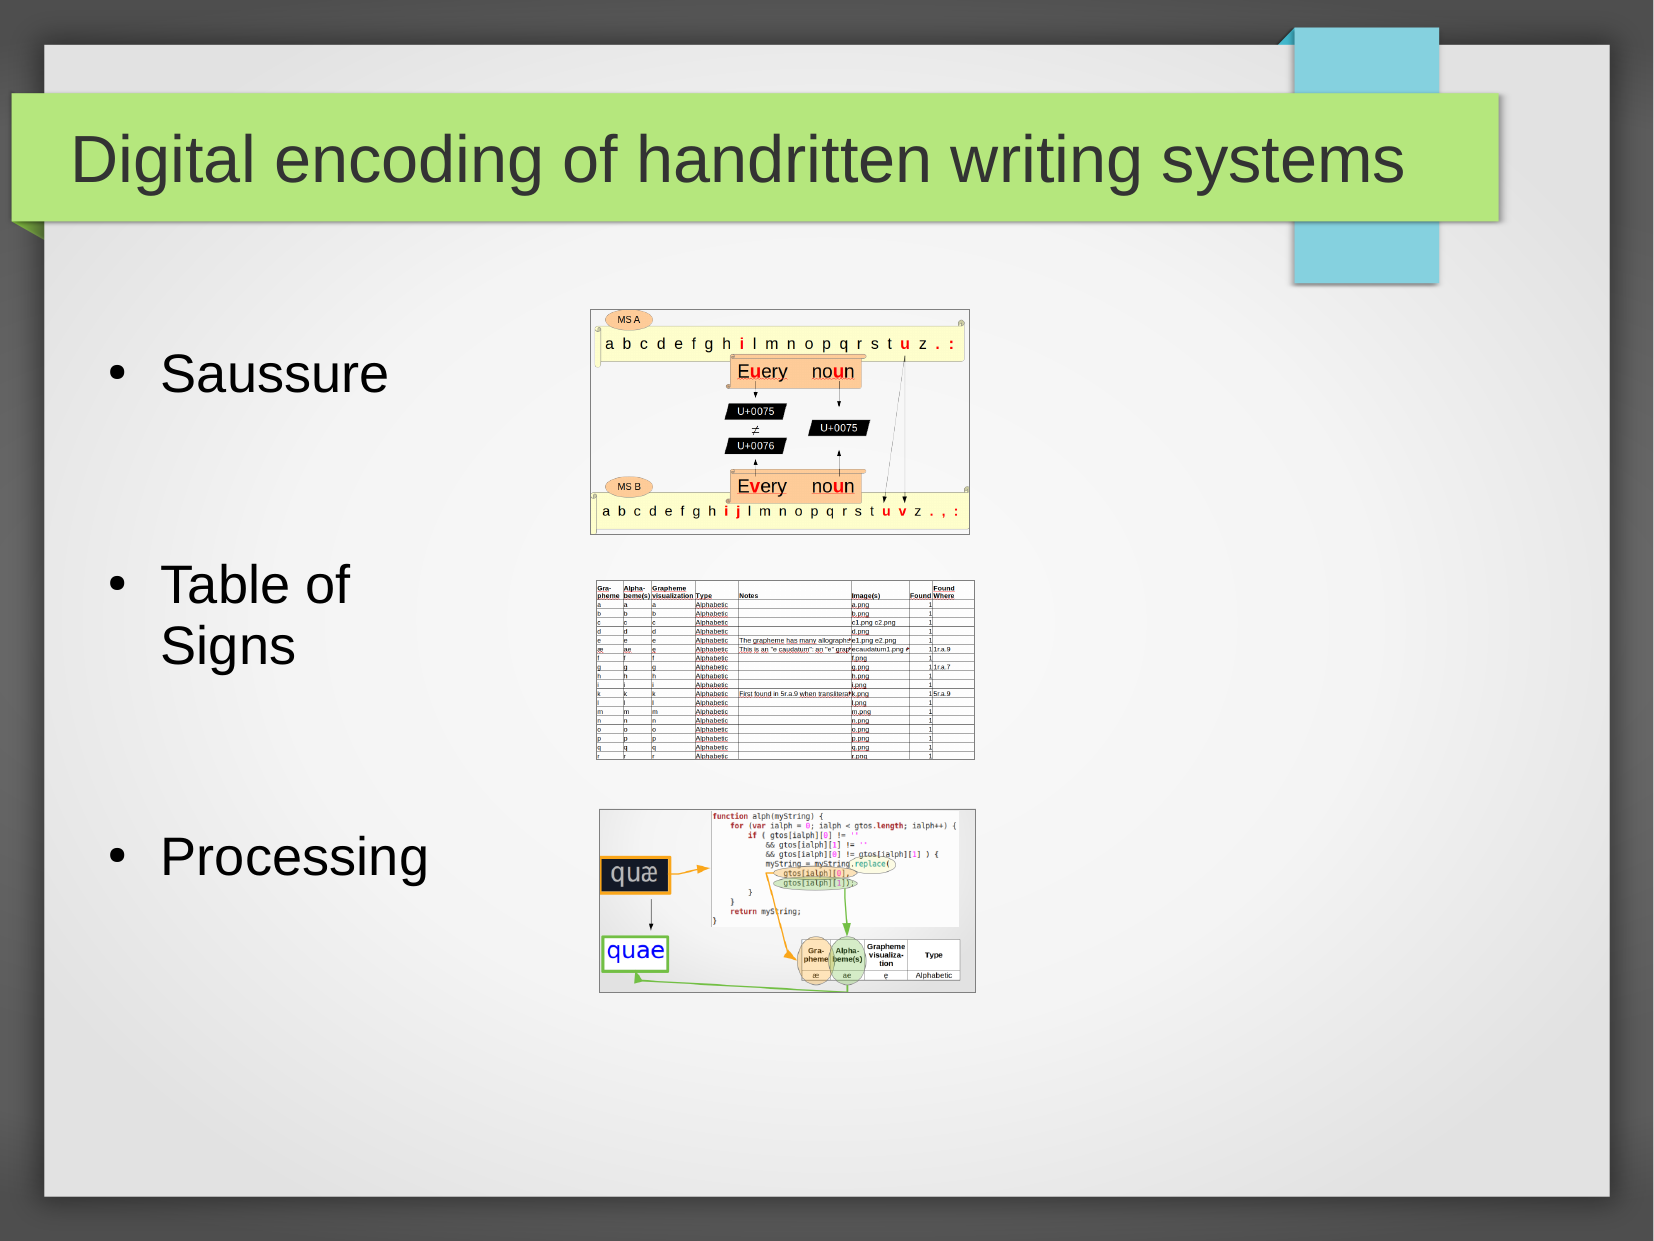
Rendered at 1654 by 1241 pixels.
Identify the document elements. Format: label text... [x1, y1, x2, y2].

picture [0, 0, 1654, 1241]
title Digital encoding of handritten writing systems [70, 75, 1465, 244]
list Saussure Table of Signs Processing [90, 343, 461, 1063]
